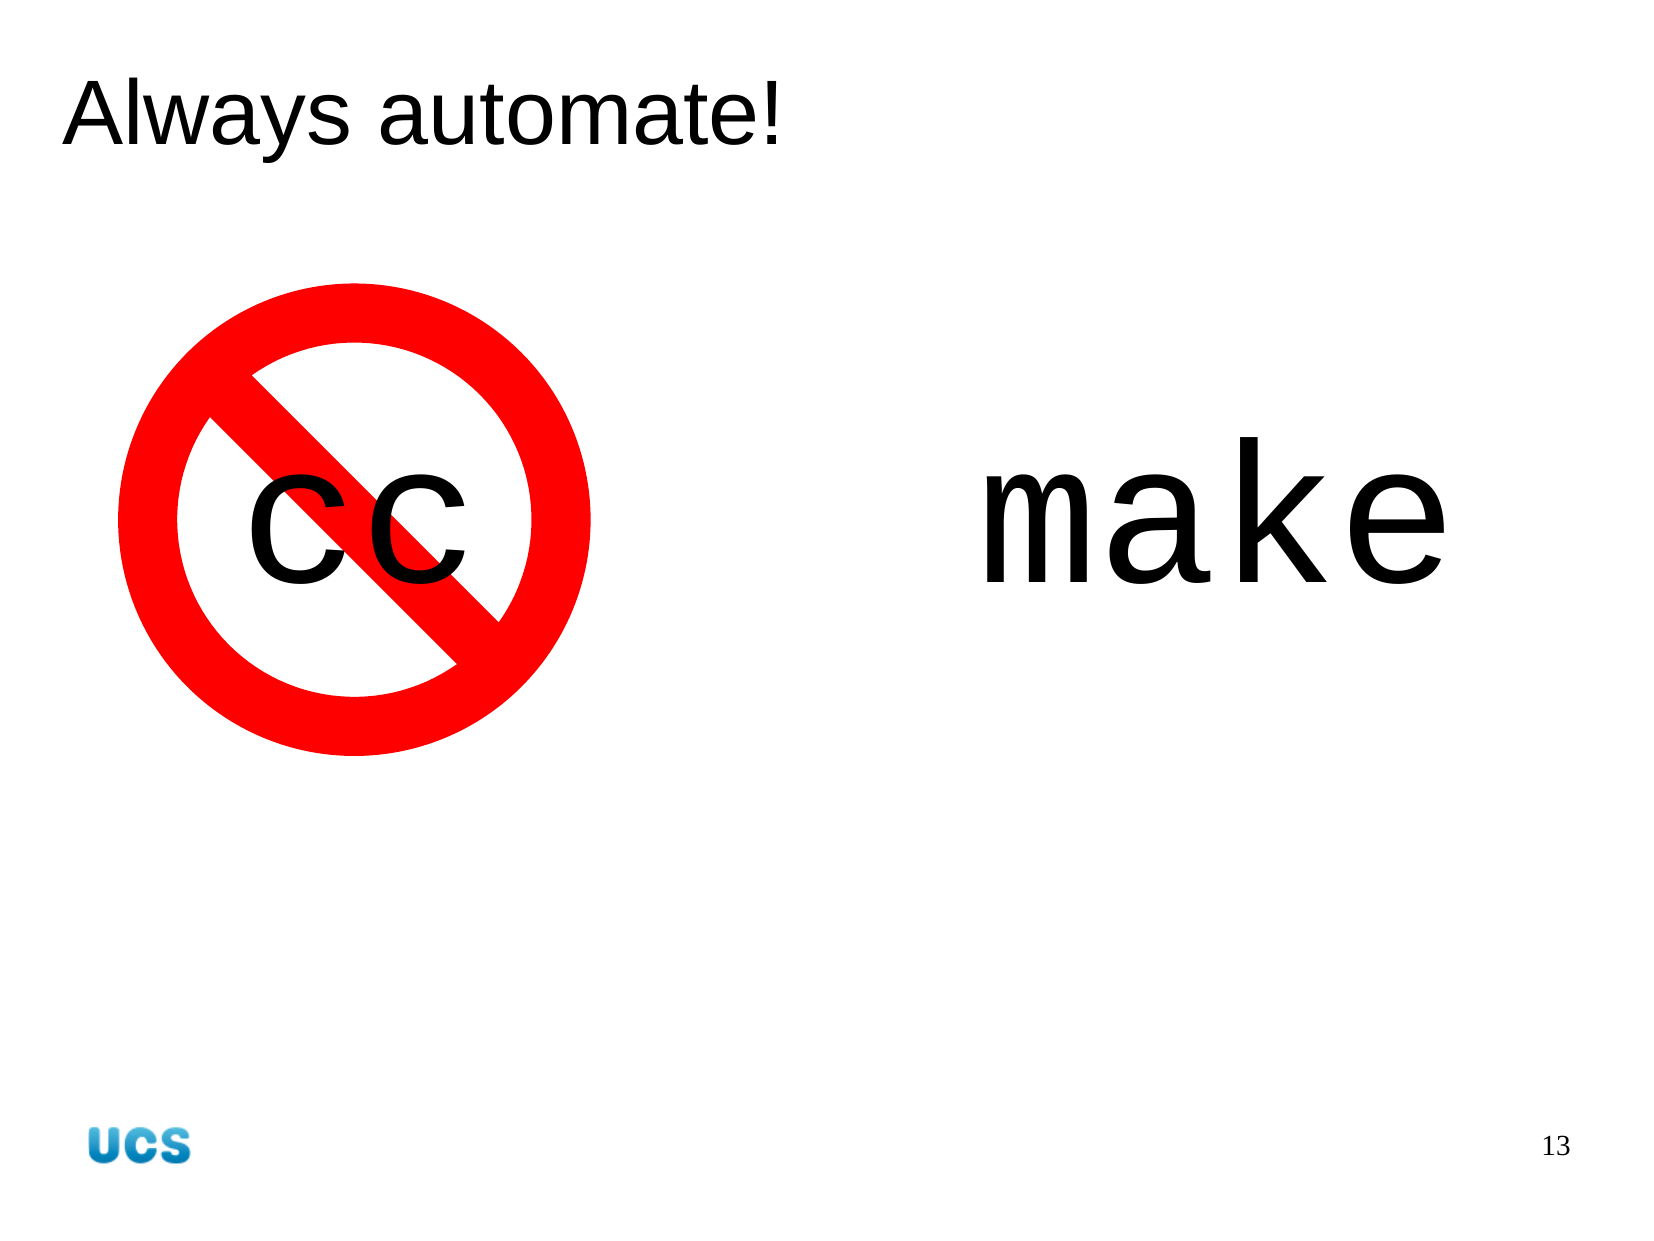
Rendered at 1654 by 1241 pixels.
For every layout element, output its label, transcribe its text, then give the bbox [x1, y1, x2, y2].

text_box [118, 283, 591, 756]
picture [88, 1126, 191, 1165]
text_box make [974, 413, 1461, 646]
text_box Always automate! [59, 59, 790, 168]
text_box cc [236, 413, 483, 646]
